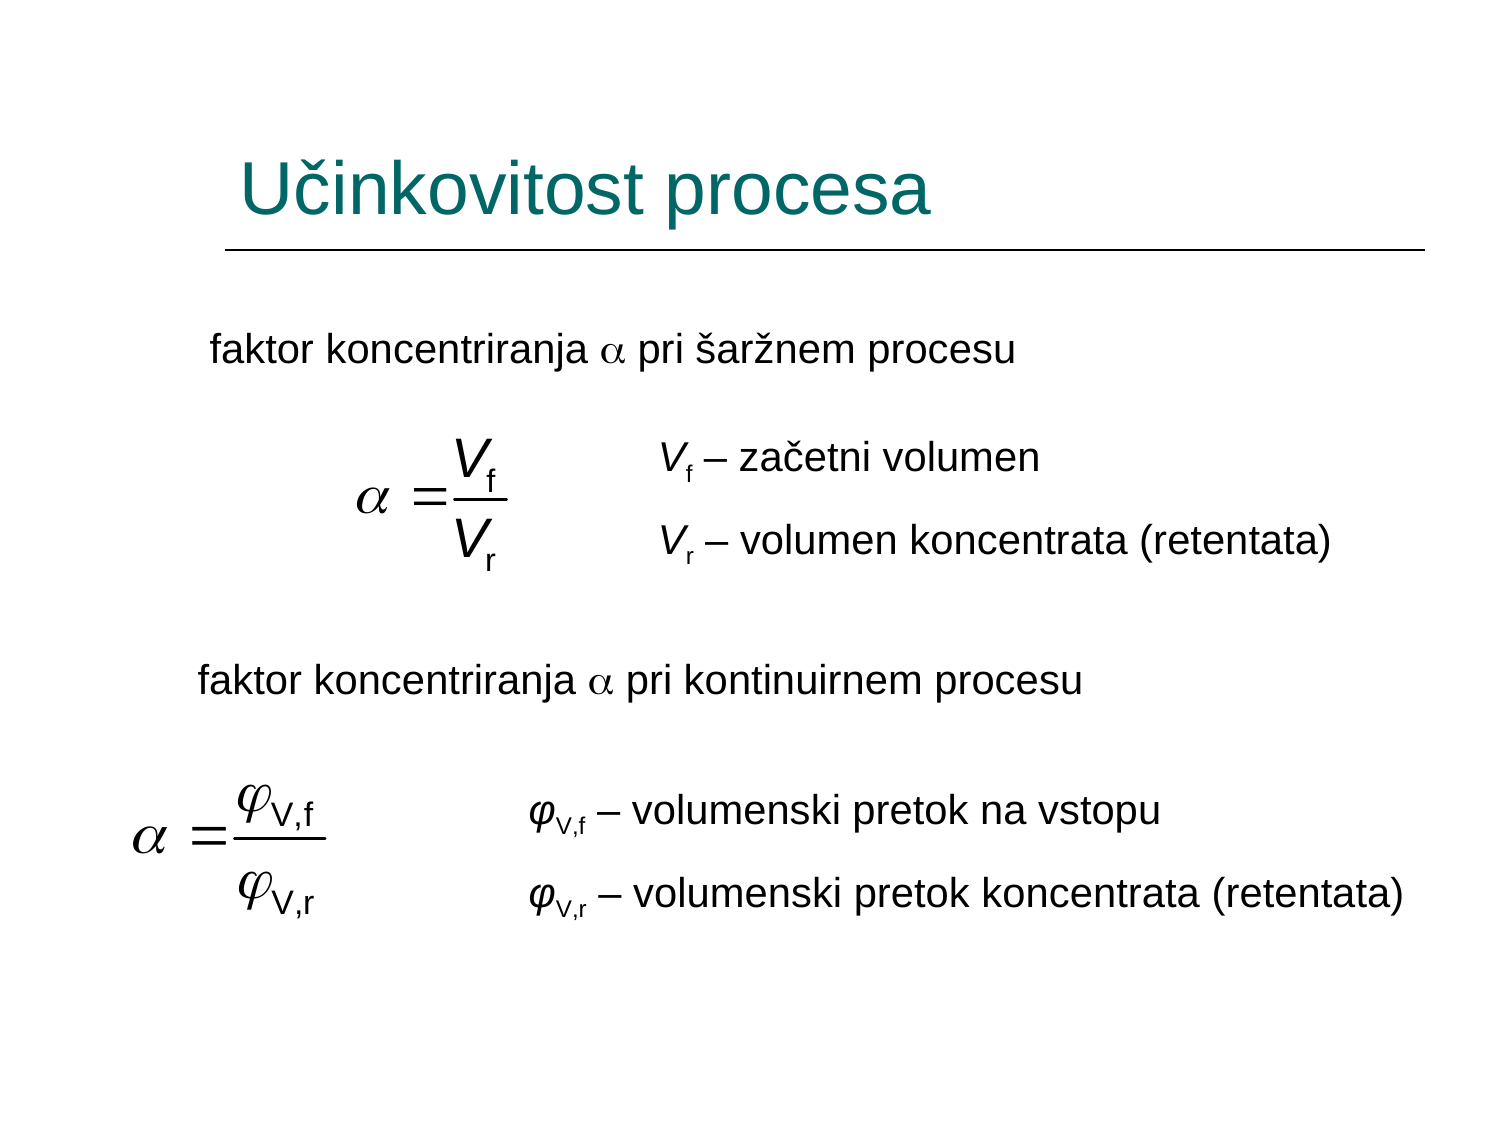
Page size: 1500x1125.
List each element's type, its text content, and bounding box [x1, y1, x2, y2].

text_box [348, 420, 521, 584]
text_box φV,f – volumenski pretok na vstopu φV,r – volumenski pretok koncentrata (retentata) [513, 774, 1471, 931]
text_box [123, 751, 337, 931]
title Učinkovitost procesa [224, 49, 1425, 237]
text_box Vf – začetni volumen Vr – volumen koncentrata (retentata) [643, 422, 1348, 578]
text_box faktor koncentriranja  pri kontinuirnem procesu [183, 645, 1211, 711]
text_box faktor koncentriranja  pri šaržnem procesu [194, 314, 1223, 380]
